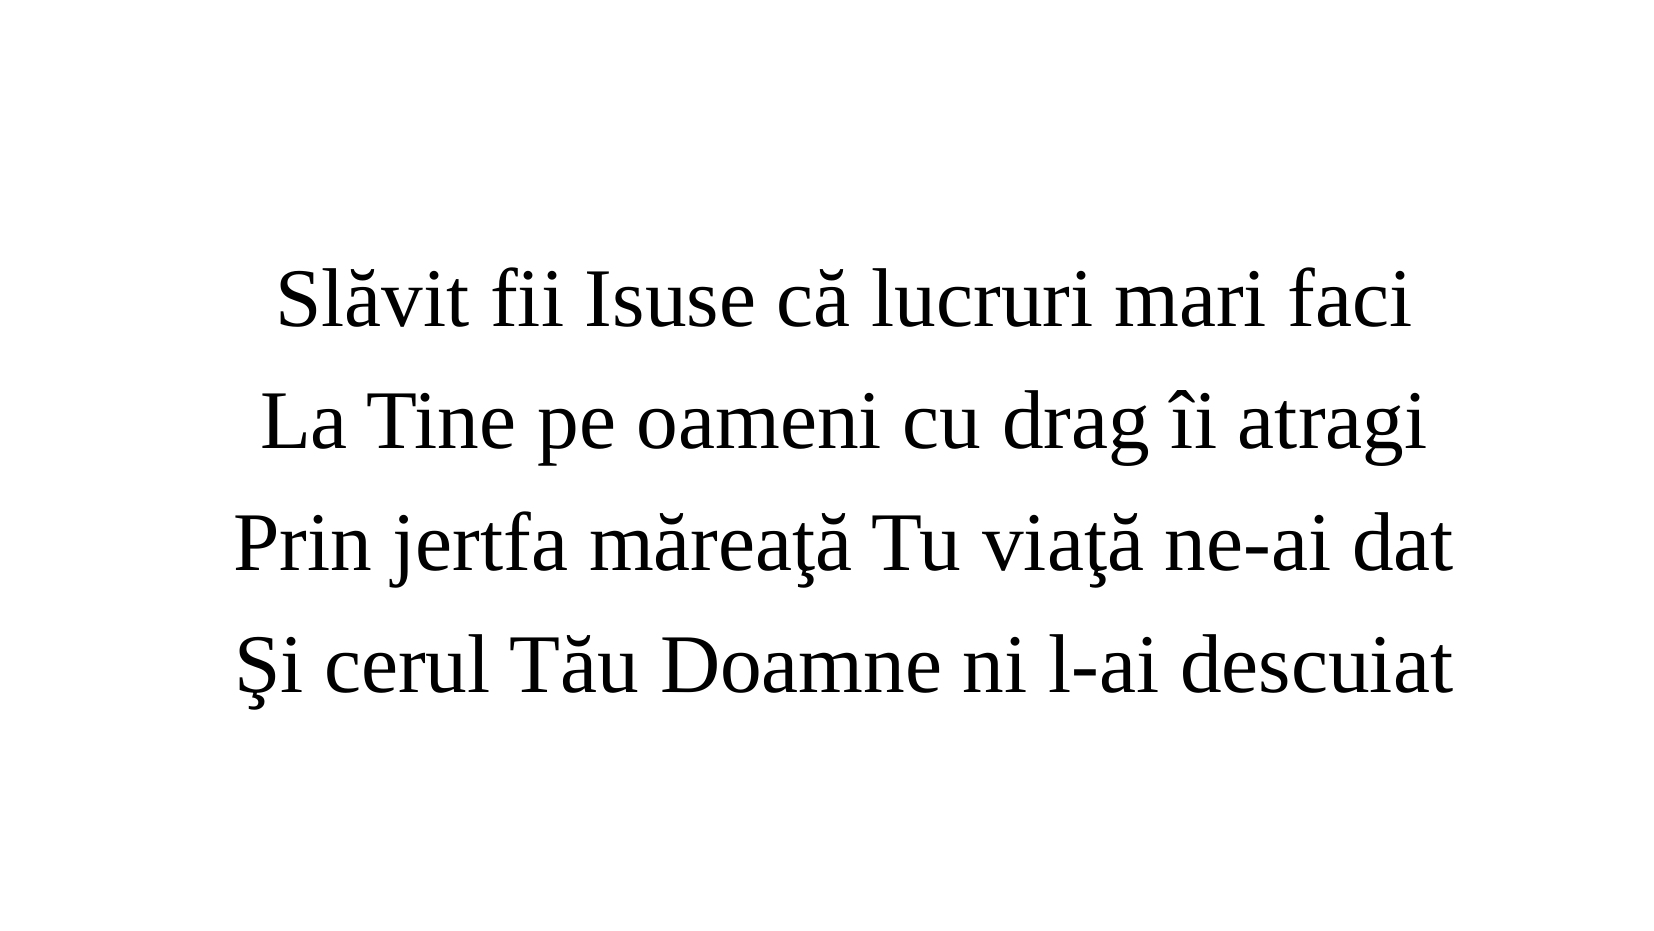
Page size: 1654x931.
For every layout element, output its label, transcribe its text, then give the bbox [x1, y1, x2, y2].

subtitle Slăvit fii Isuse că lucruri mari faci La Tine pe oameni cu drag îi atragi Prin jertfa măreaţă Tu viaţă ne-ai dat Şi cerul Tău Doamne ni l-ai descuiat [153, 242, 1536, 709]
